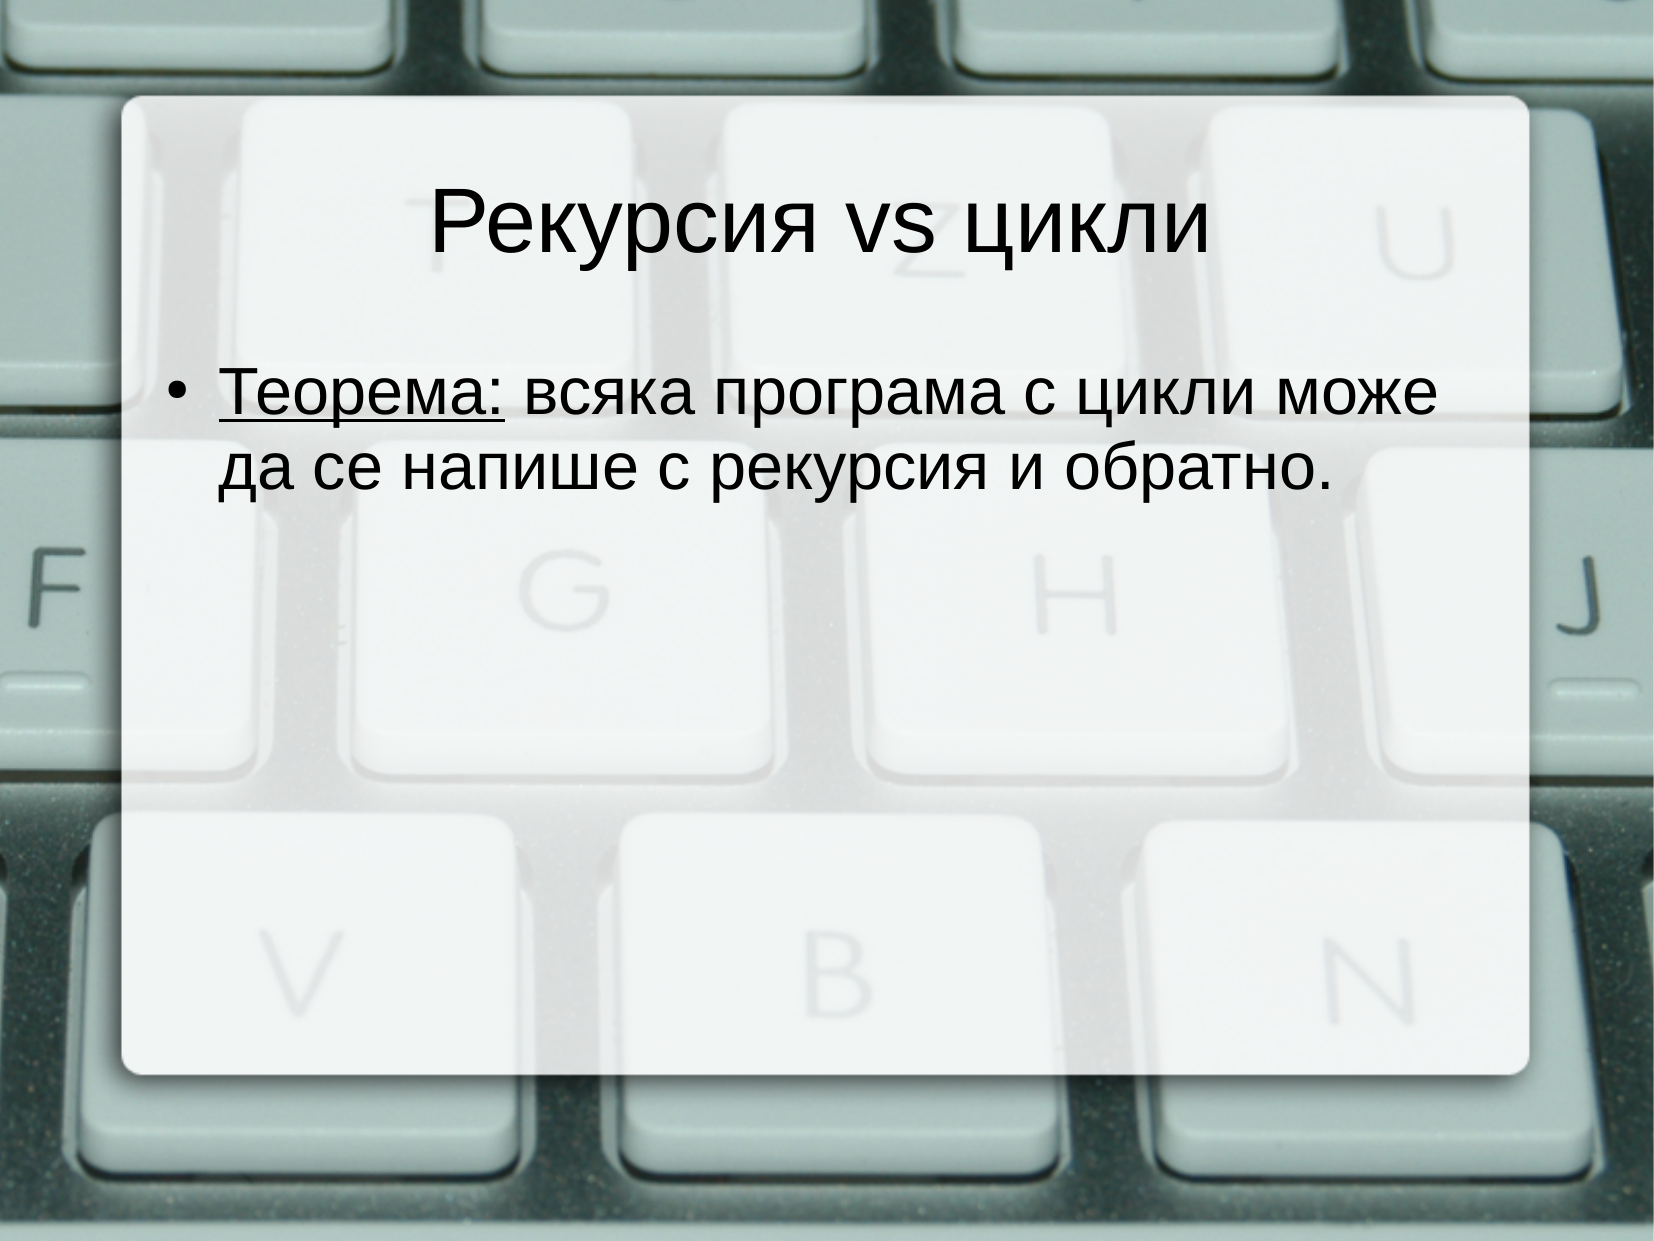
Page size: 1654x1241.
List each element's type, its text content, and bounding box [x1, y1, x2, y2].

list Теорема: всяка програма с цикли може да се напише с рекурсия и обратно. [147, 354, 1506, 1074]
title Рекурсия vs цикли [135, 117, 1506, 325]
picture [0, 0, 1654, 1241]
